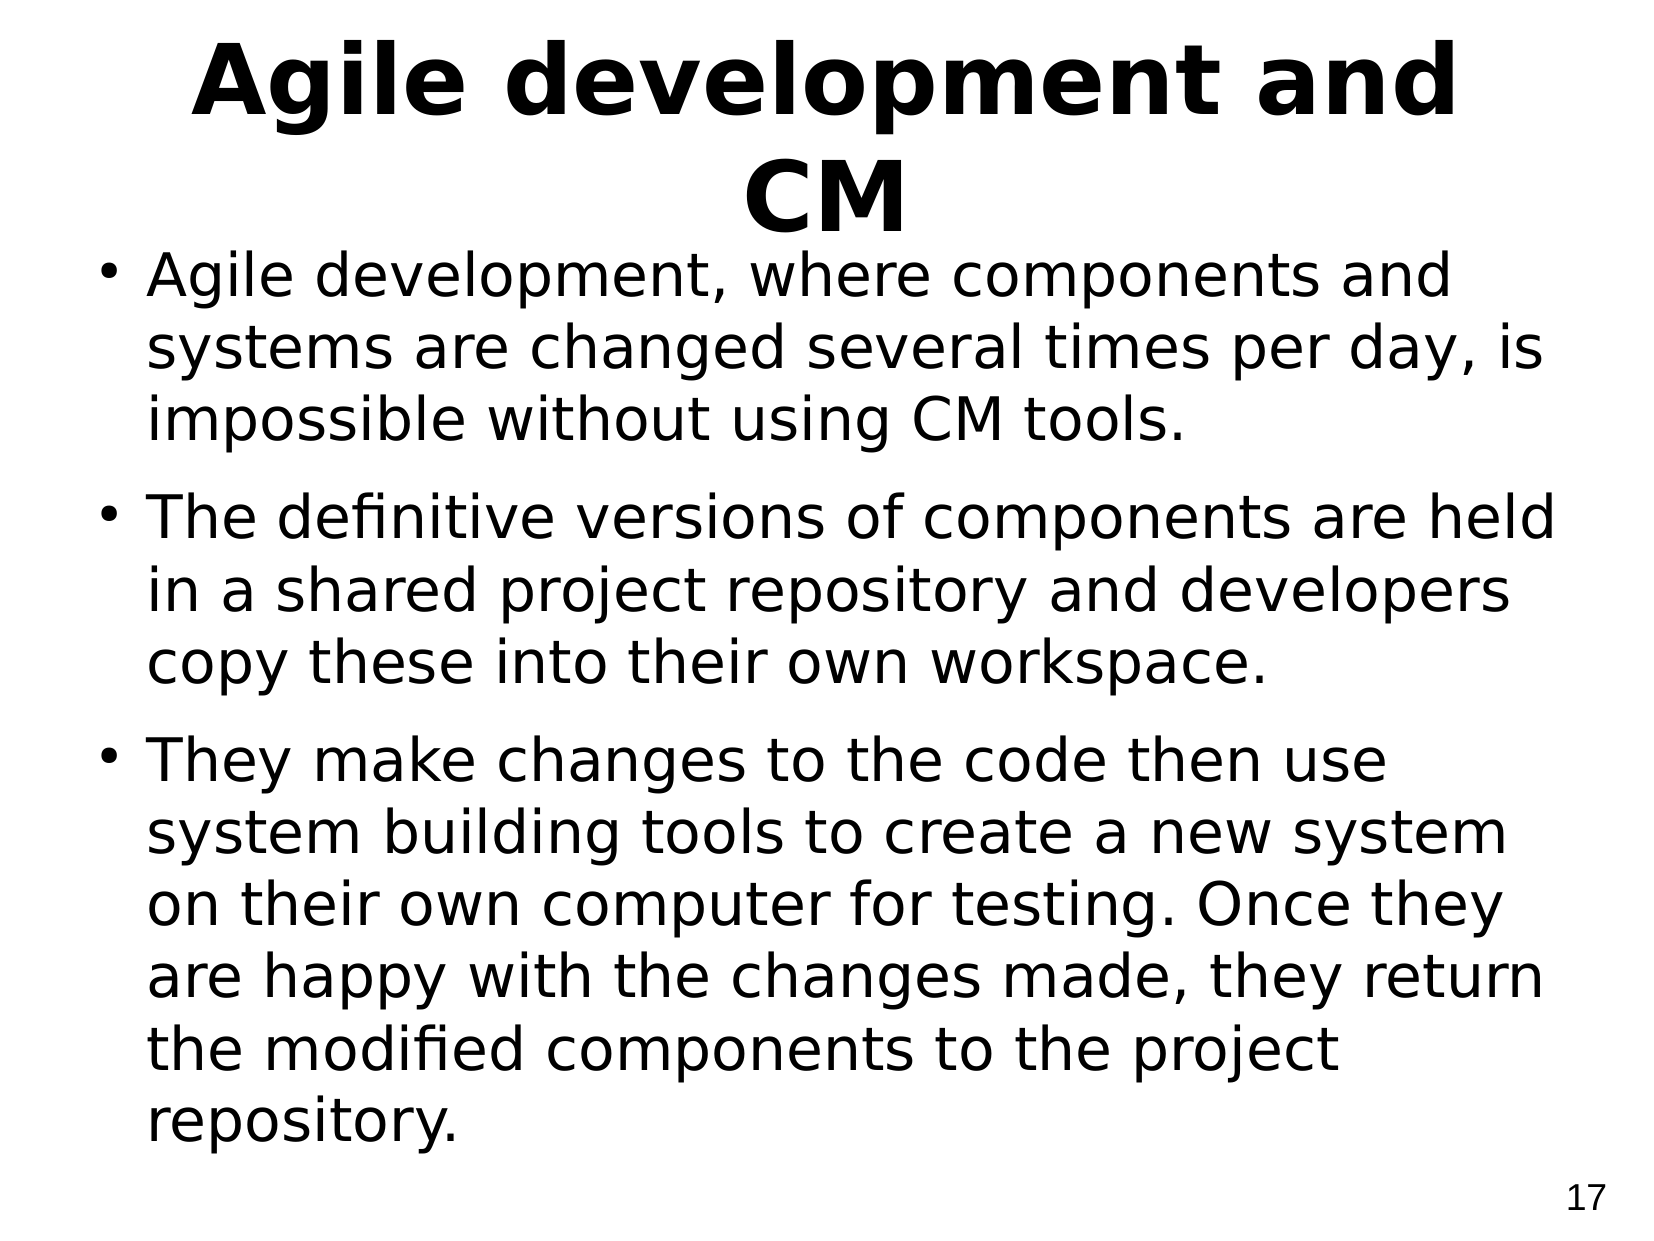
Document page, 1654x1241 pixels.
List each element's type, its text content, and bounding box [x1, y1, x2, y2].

title Agile development and CM [82, 61, 1571, 207]
list Agile development, where components and systems are changed several times per day, is impossible without using CM tools. The definitive versions of components are held in a shared project repository and developers copy these into their own workspace. They make changes to the code then use system building tools to create a new system on their own computer for testing. Once they are happy with the changes made, they return the modified components to the project repository. [82, 236, 1571, 1205]
